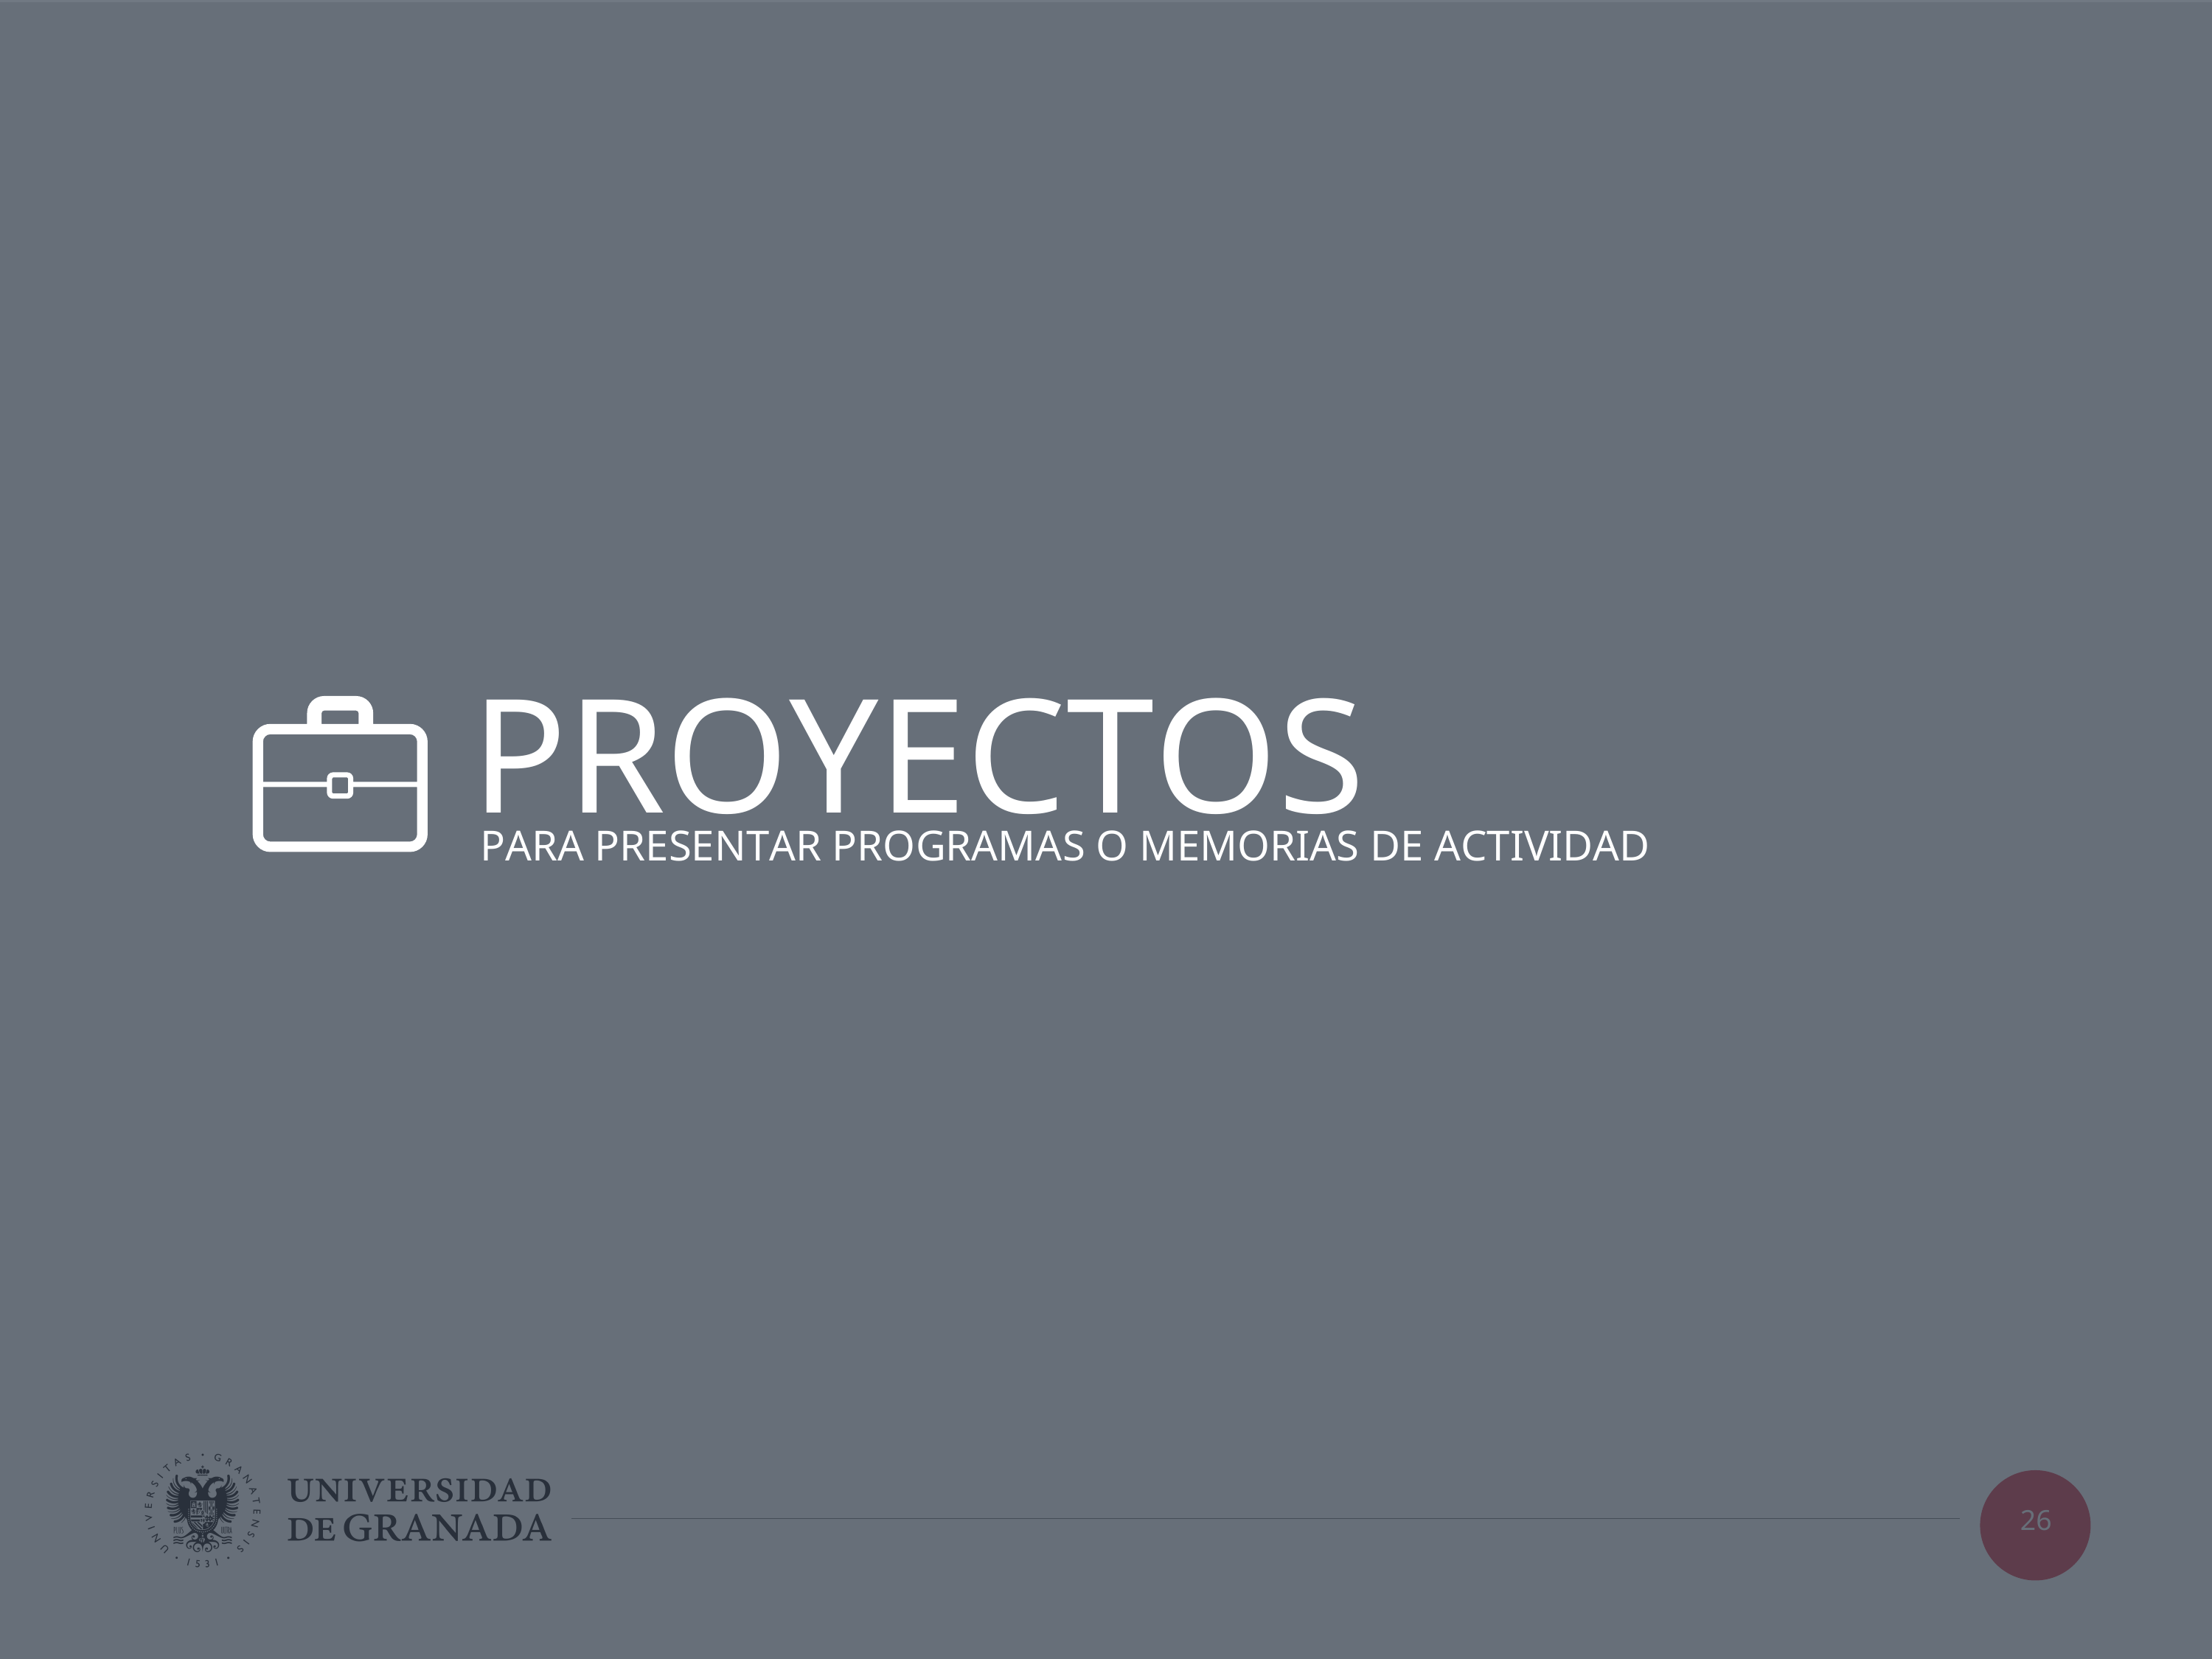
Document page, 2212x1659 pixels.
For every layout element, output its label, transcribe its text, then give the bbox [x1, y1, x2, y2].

text_box PROYECTOS [689, 710, 764, 801]
text_box PARA PRESENTAR PROGRAMAS O MEMORIAS DE ACTIVIDAD [469, 813, 2152, 875]
text_box PROYECTOS [460, 648, 2143, 850]
text_box [0, 0, 2212, 1659]
text_box PROYECTOS [1178, 710, 1253, 801]
